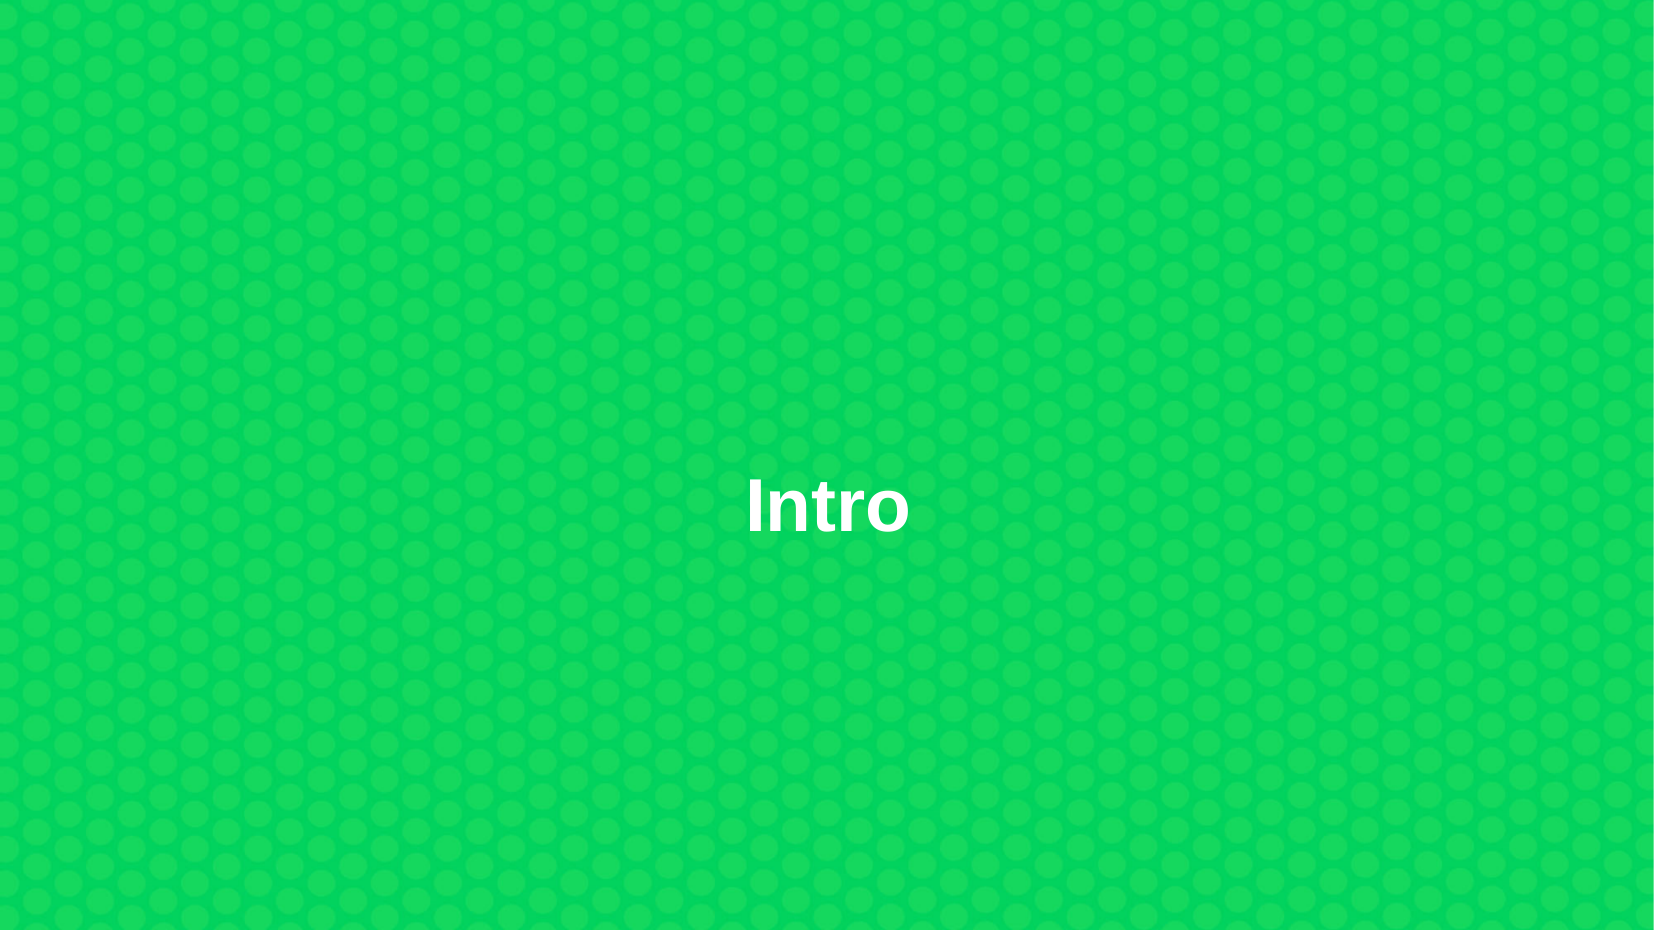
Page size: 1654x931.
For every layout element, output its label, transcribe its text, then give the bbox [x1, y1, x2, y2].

text_box Intro [124, 330, 1533, 682]
picture [0, 0, 1654, 930]
